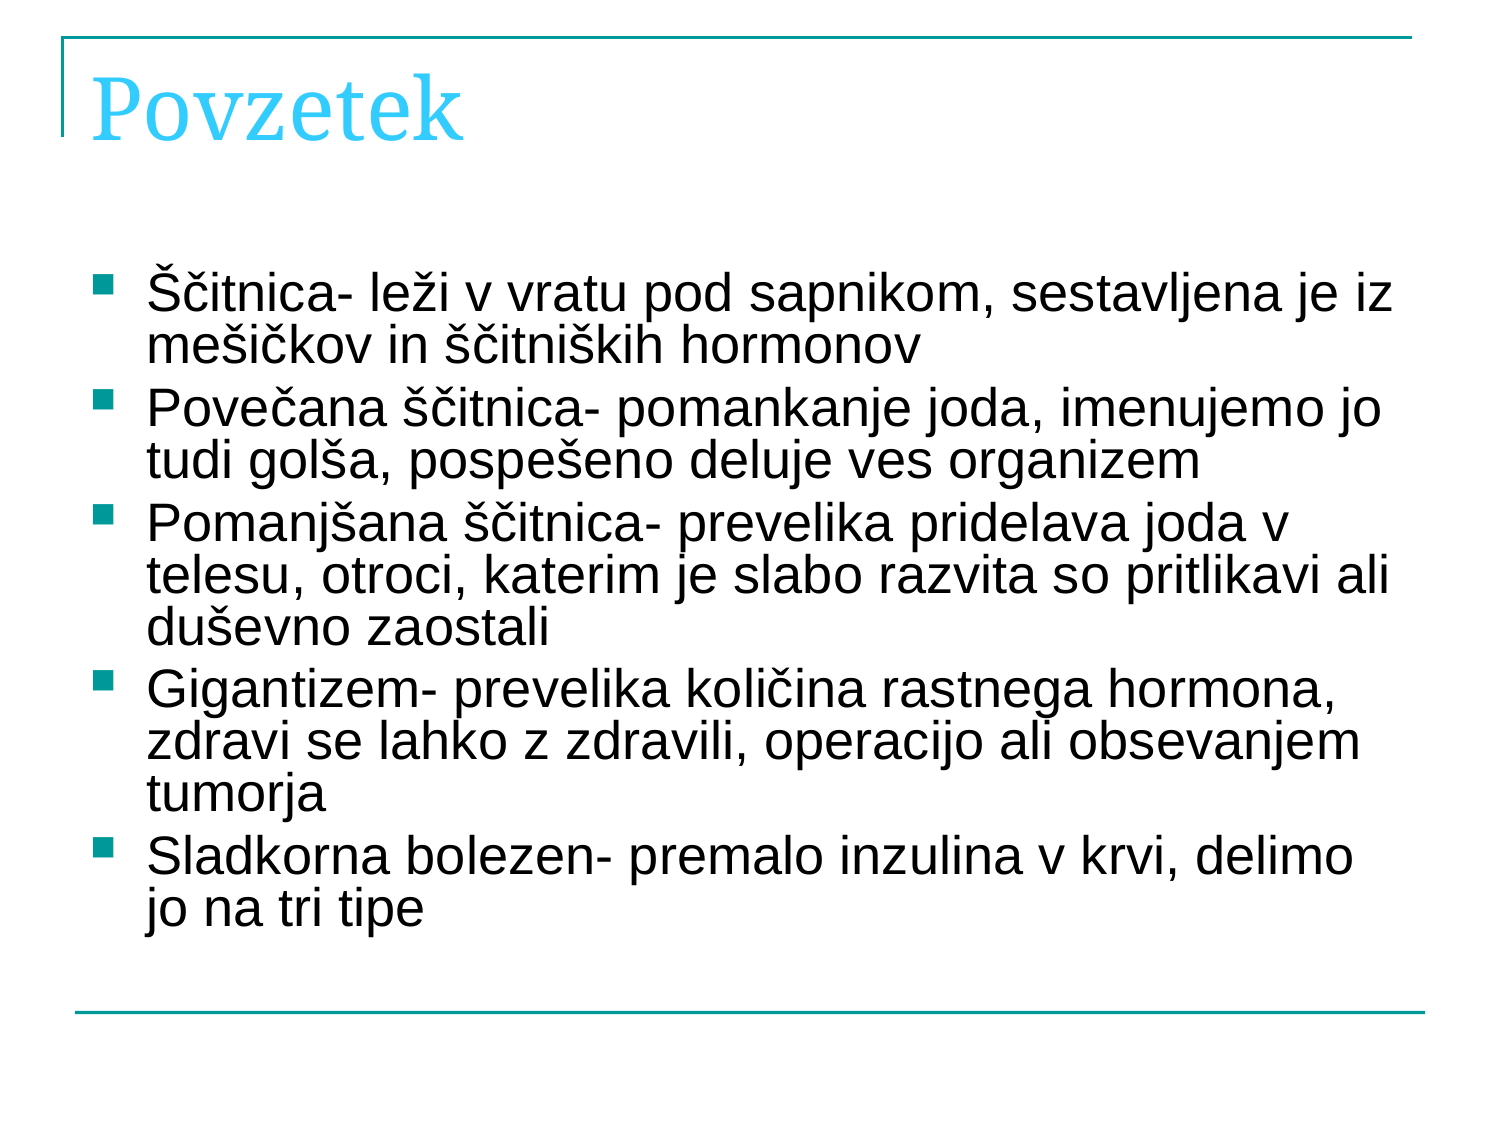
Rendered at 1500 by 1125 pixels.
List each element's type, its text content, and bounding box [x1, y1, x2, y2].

list Ščitnica- leži v vratu pod sapnikom, sestavljena je iz mešičkov in ščitniških hormonov Povečana ščitnica- pomankanje joda, imenujemo jo tudi golša, pospešeno deluje ves organizem Pomanjšana ščitnica- prevelika pridelava joda v telesu, otroci, katerim je slabo razvita so pritlikavi ali duševno zaostali Gigantizem- prevelika količina rastnega hormona, zdravi se lahko z zdravili, operacijo ali obsevanjem tumorja Sladkorna bolezen- premalo inzulina v krvi, delimo jo na tri tipe [75, 262, 1425, 1006]
title Povzetek [75, 45, 1425, 233]
